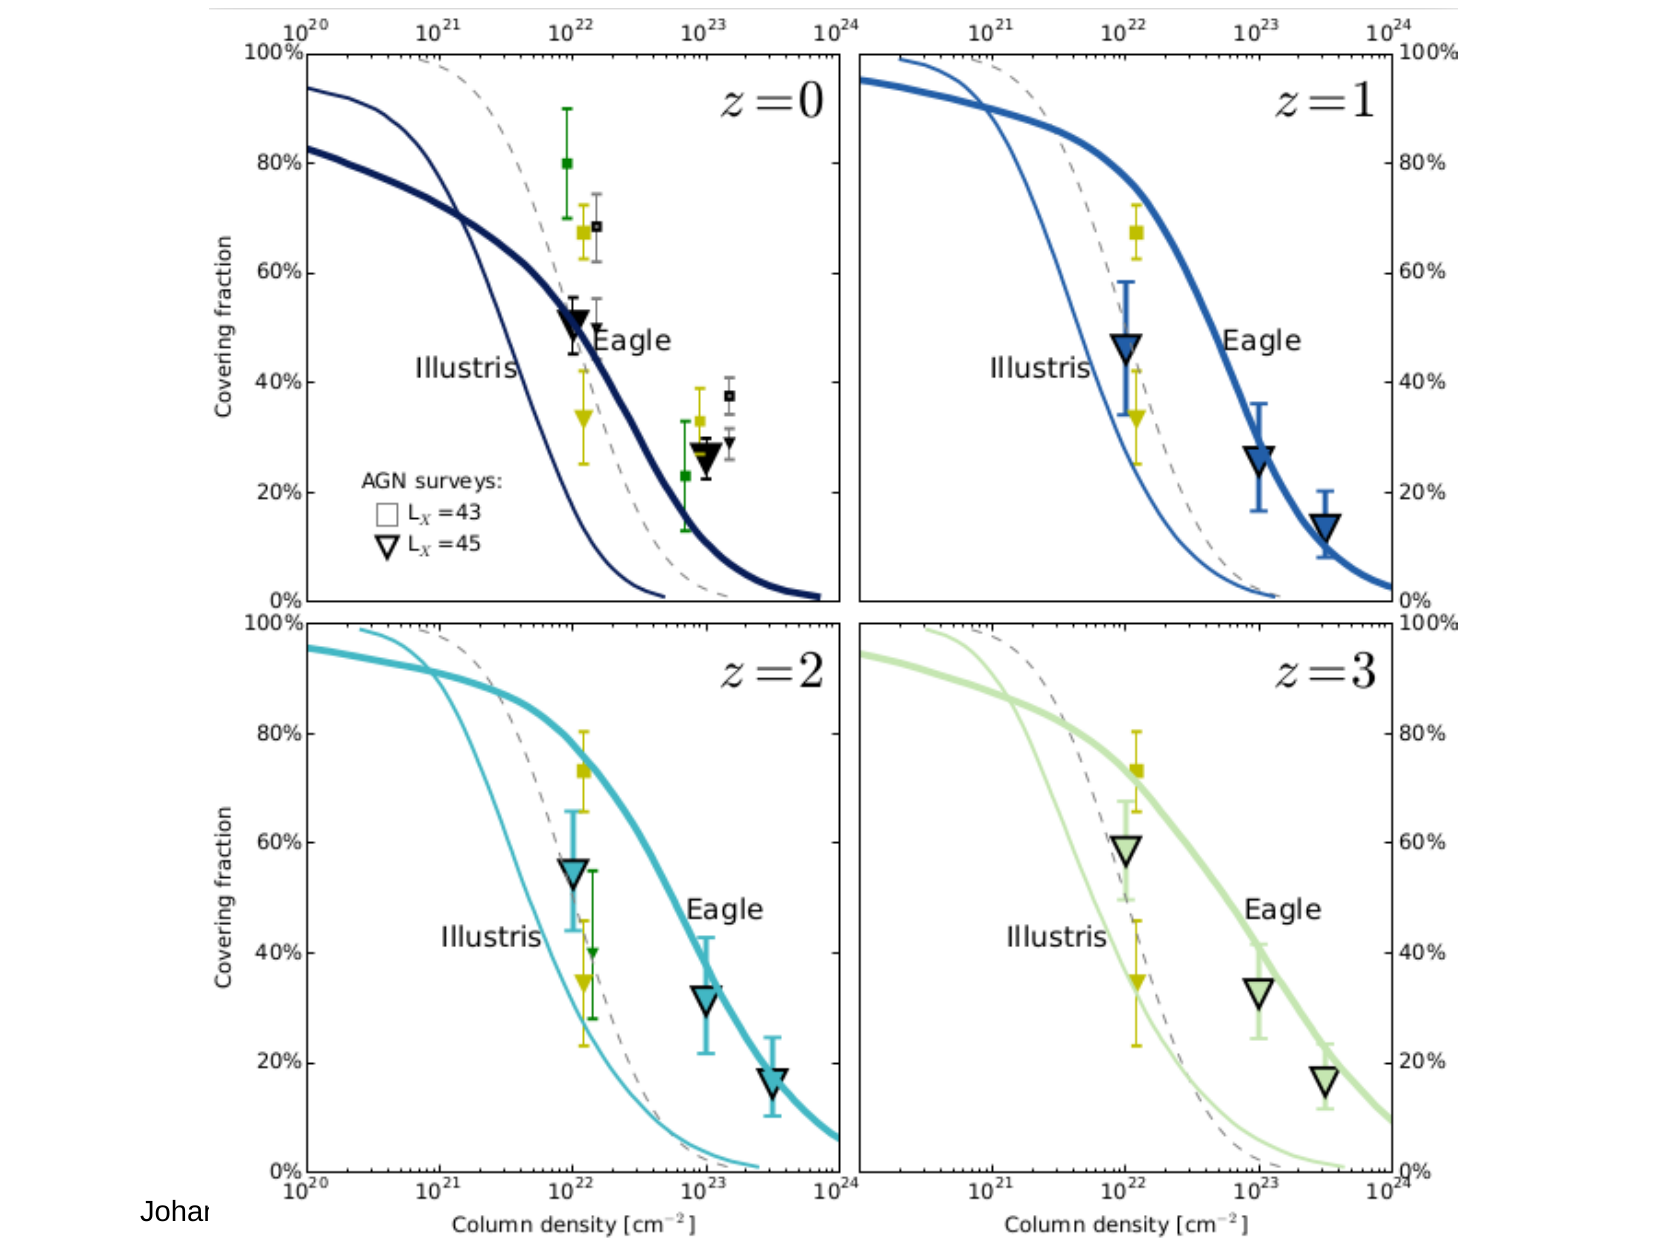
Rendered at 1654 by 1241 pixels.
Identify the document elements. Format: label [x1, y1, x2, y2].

picture [209, 8, 1458, 1241]
